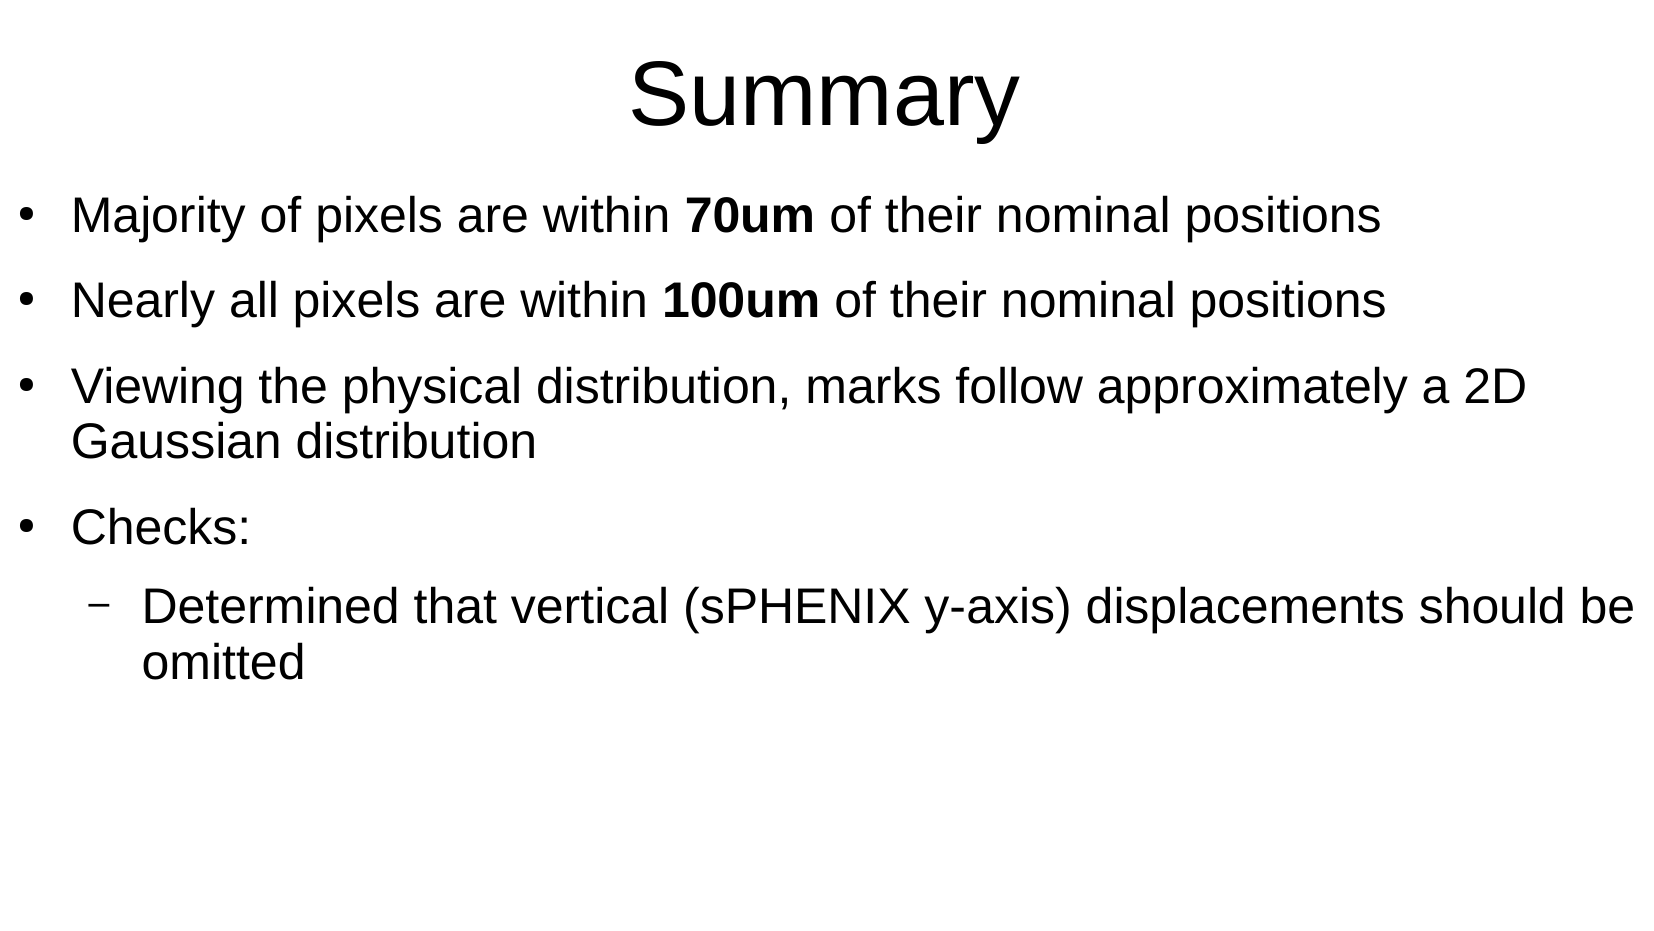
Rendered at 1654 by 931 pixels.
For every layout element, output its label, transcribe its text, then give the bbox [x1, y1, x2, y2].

list Majority of pixels are within 70um of their nominal positions Nearly all pixels are within 100um of their nominal positions Viewing the physical distribution, marks follow approximately a 2D Gaussian distribution Checks: Determined that vertical (sPHENIX y-axis) displacements should be omitted [0, 187, 1654, 931]
title Summary [0, 0, 1651, 187]
